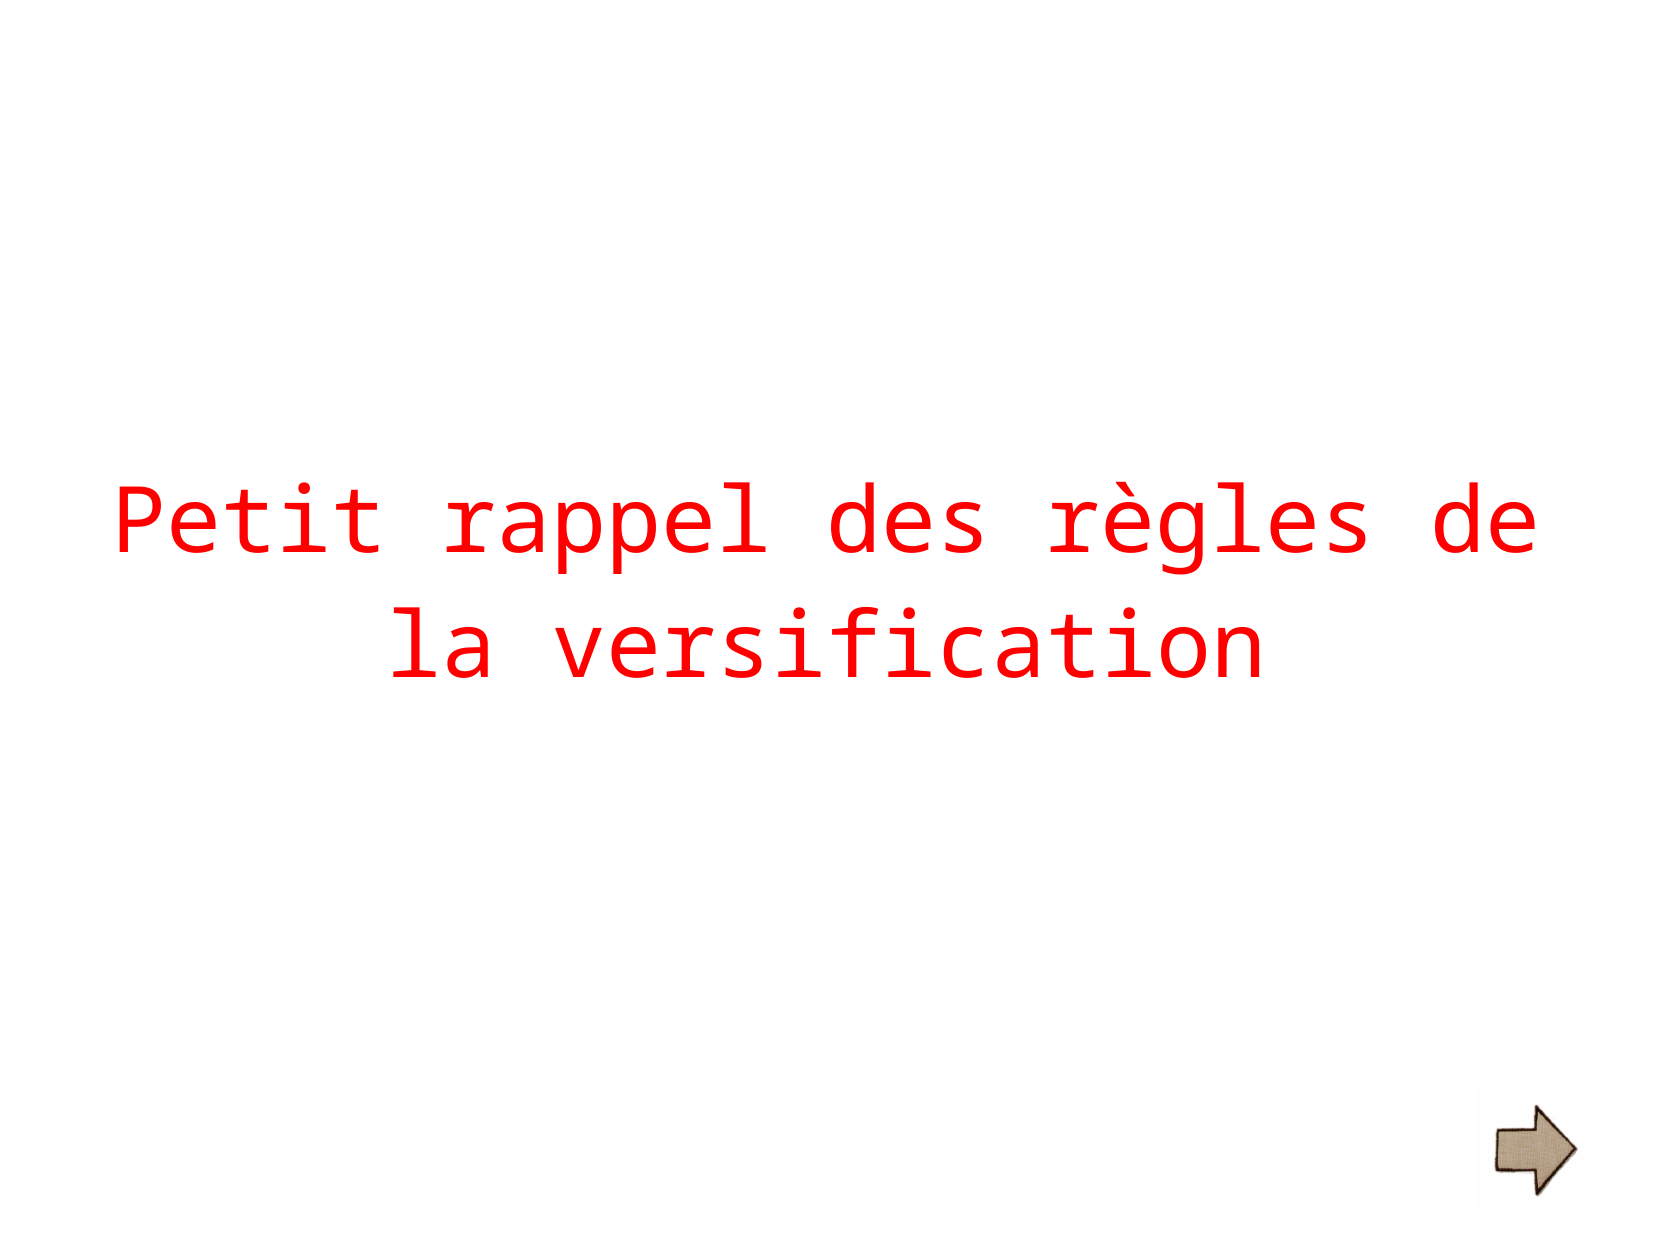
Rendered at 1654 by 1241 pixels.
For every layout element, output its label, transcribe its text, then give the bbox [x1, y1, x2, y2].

subtitle Petit rappel des règles de la versification [82, 49, 1571, 1109]
picture [1476, 1088, 1599, 1211]
